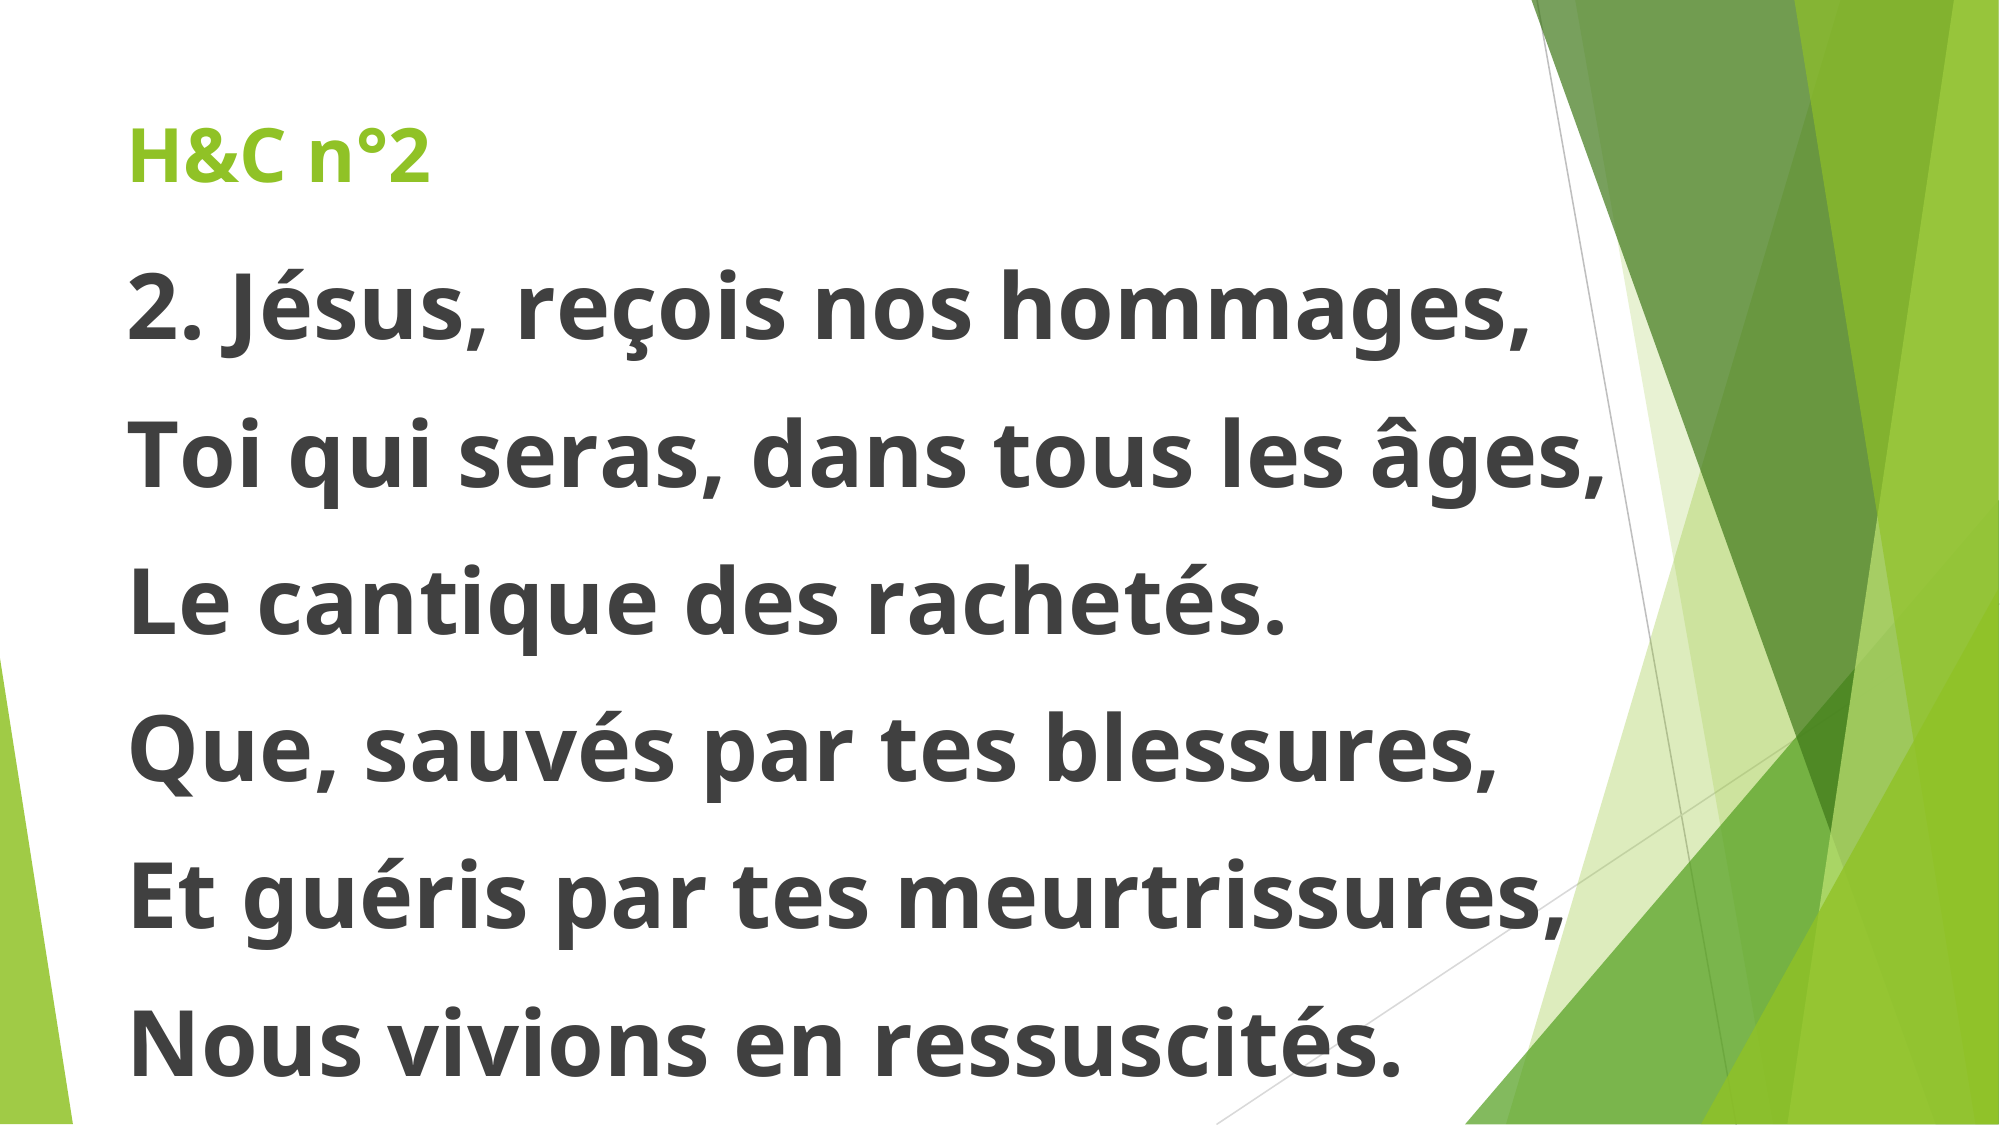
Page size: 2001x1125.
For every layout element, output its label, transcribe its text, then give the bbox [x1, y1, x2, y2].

text_box 2. Jésus, reçois nos hommages, Toi qui seras, dans tous les âges, Le cantique des rachetés. Que, sauvés par tes blessures, Et guéris par tes meurtrissures, Nous vivions en ressuscités. [111, 224, 1949, 1063]
text_box H&C n°2 [111, 99, 1522, 224]
